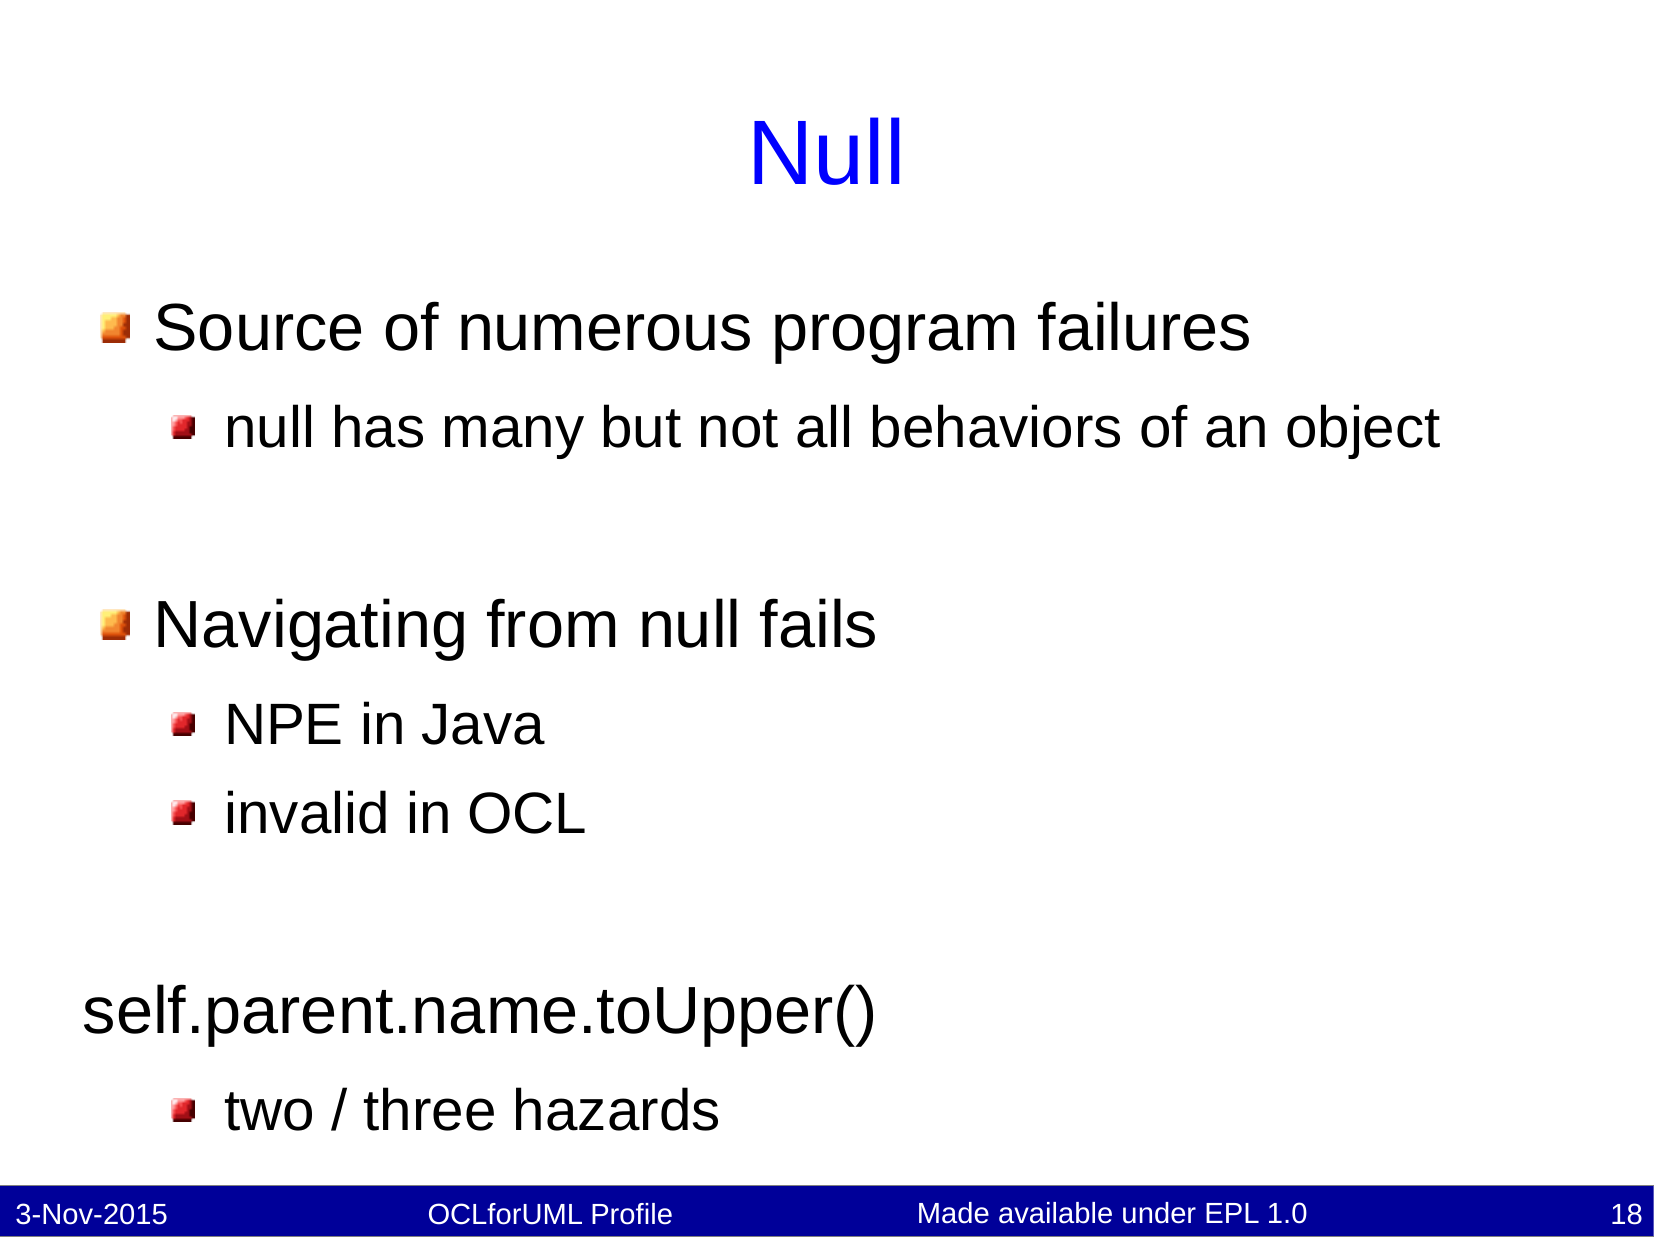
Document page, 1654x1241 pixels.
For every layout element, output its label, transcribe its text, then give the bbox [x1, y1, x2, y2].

list Source of numerous program failures null has many but not all behaviors of an object Navigating from null fails NPE in Java invalid in OCL self.parent.name.toUpper() two / three hazards [82, 290, 1571, 1142]
title Null [82, 49, 1571, 257]
